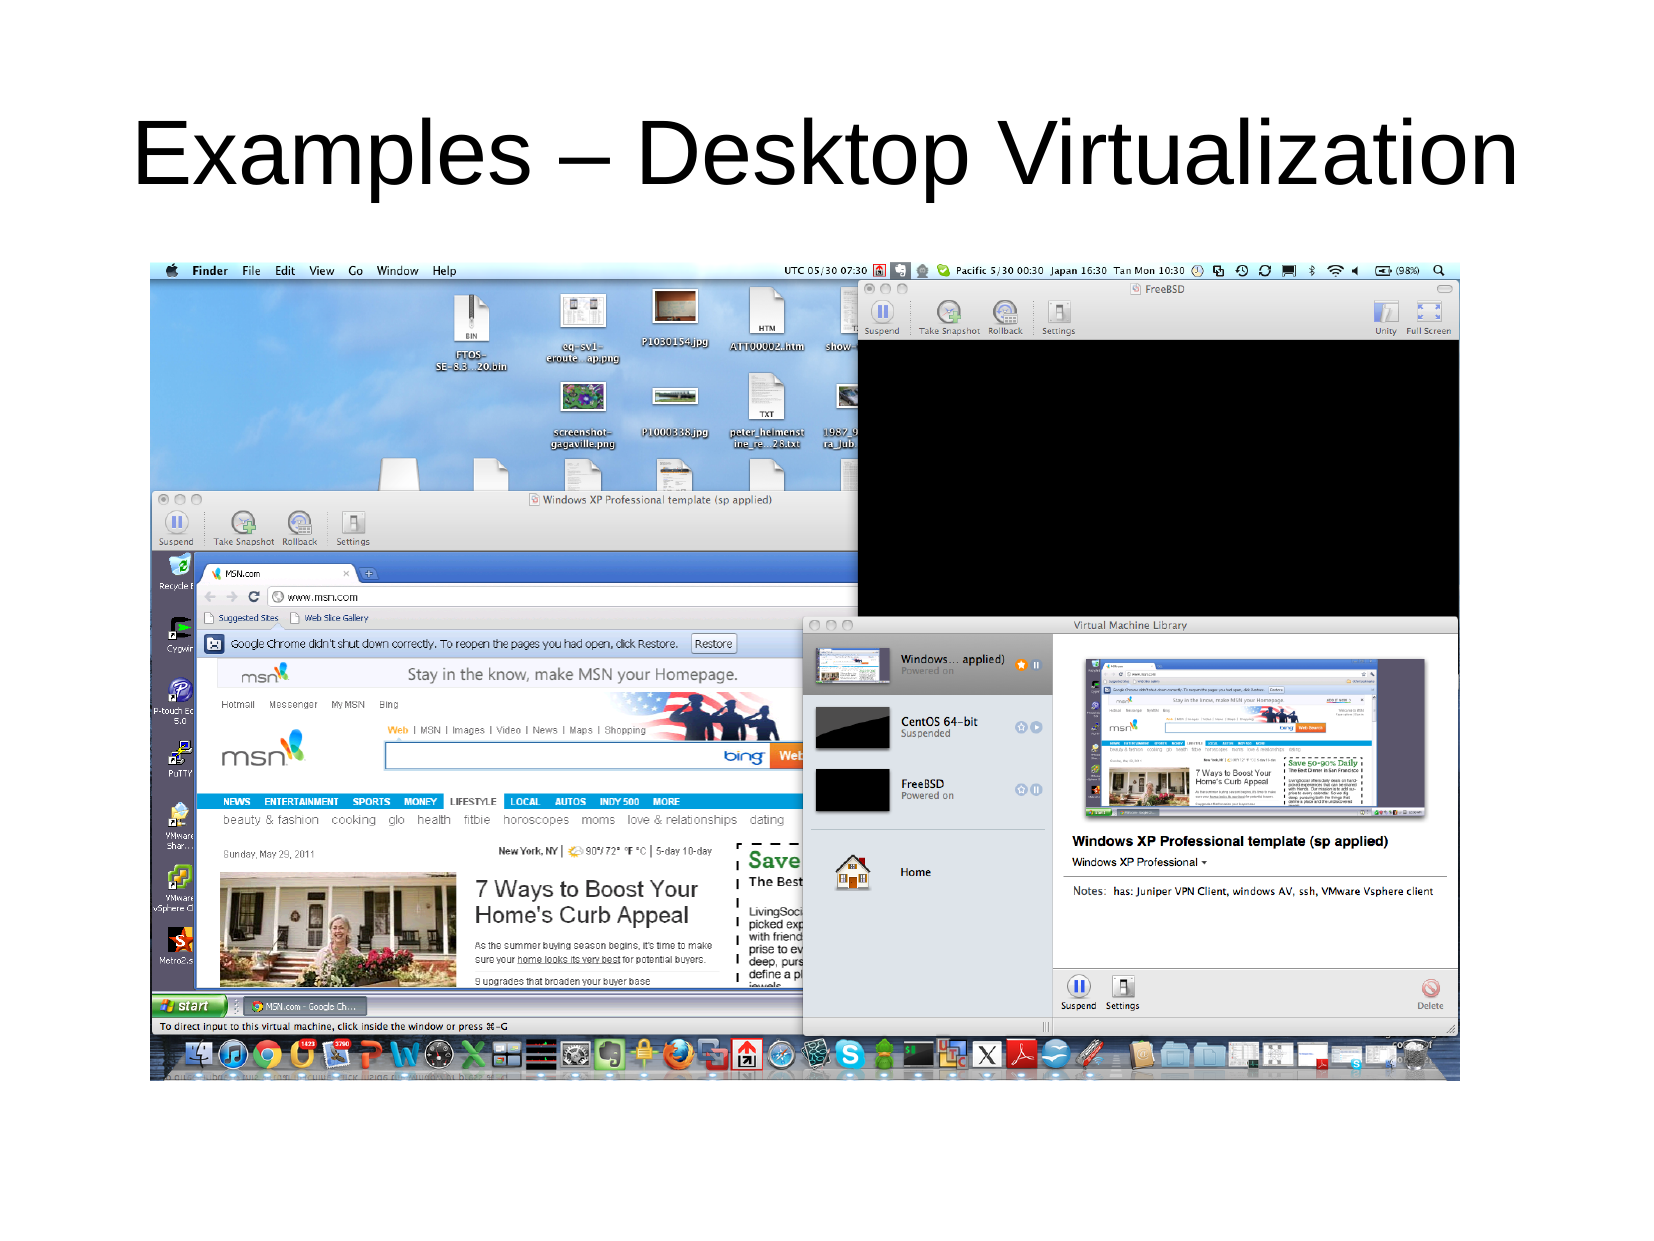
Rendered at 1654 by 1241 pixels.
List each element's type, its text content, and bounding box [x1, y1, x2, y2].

picture [150, 262, 1460, 1081]
title Examples – Desktop Virtualization [82, 49, 1571, 257]
